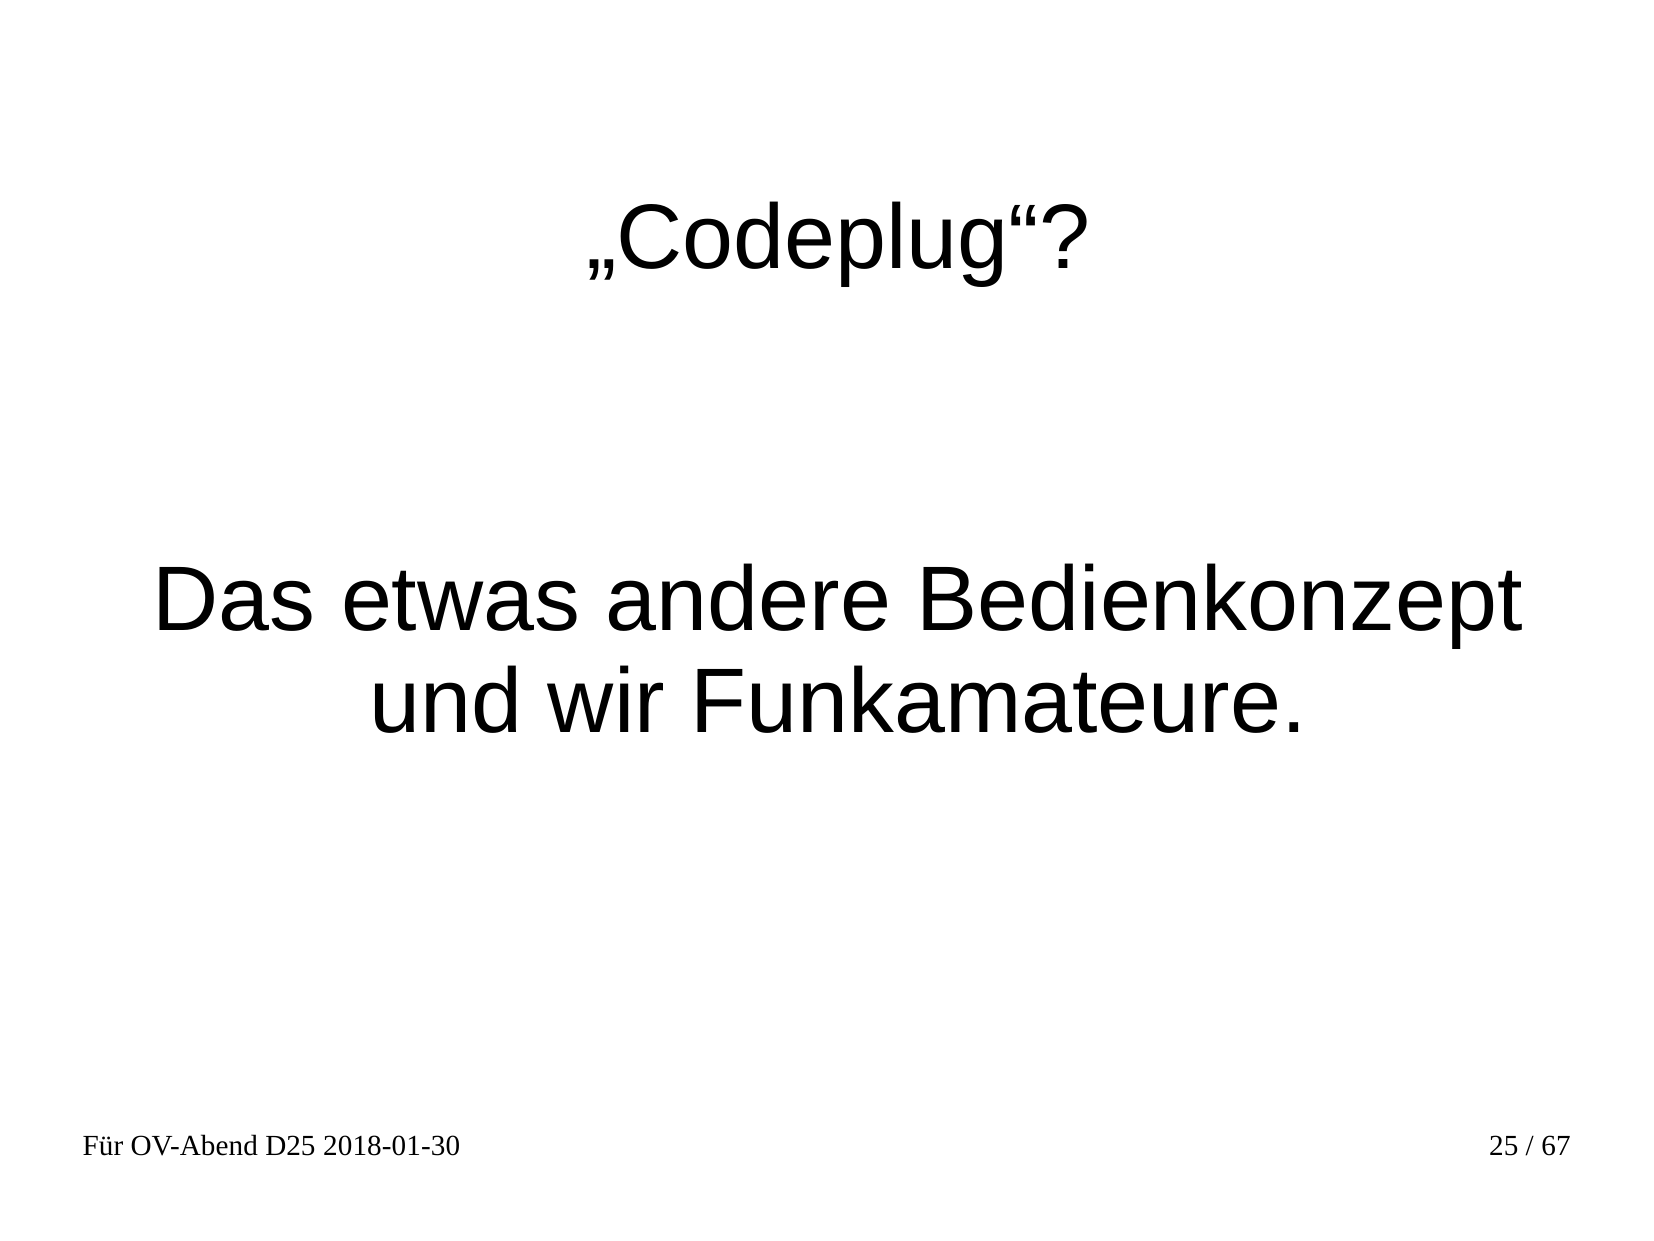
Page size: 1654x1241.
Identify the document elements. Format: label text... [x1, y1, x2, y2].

title „Codeplug“? [94, 82, 1583, 391]
title Das etwas andere Bedienkonzept und wir Funkamateure. [94, 496, 1583, 804]
